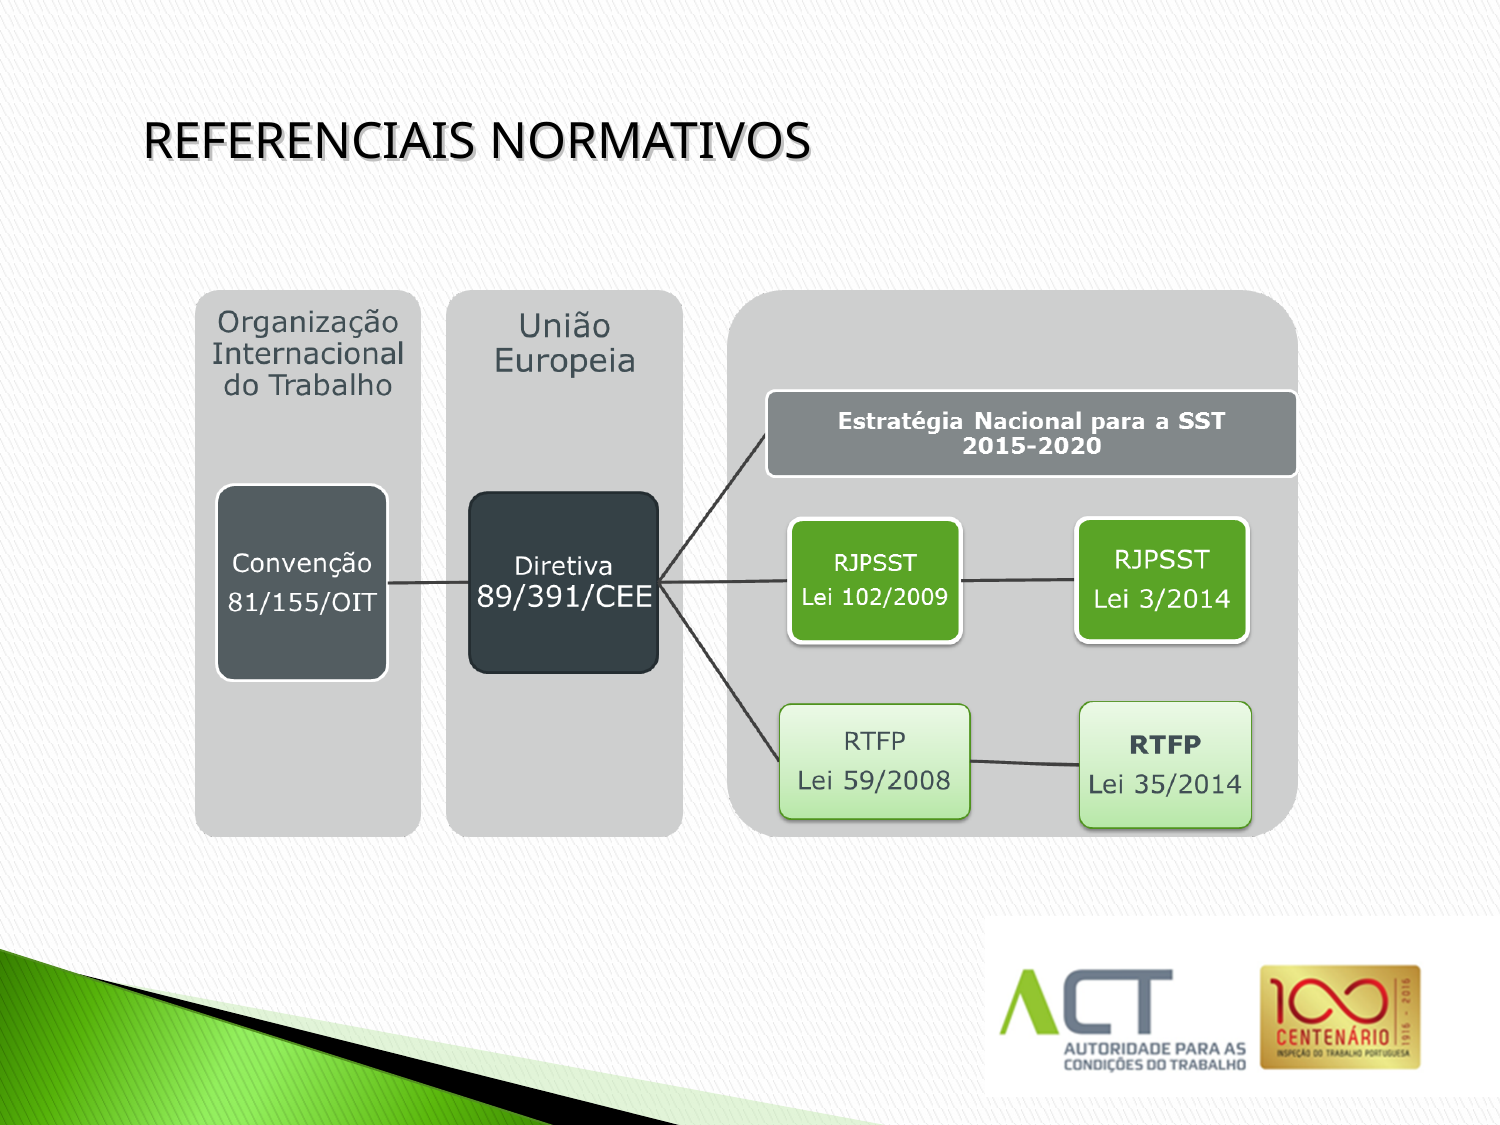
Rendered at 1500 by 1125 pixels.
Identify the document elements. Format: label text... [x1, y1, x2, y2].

picture [985, 916, 1500, 1097]
title REFERENCIAIS NORMATIVOS [75, 45, 1426, 233]
picture [193, 290, 1299, 838]
